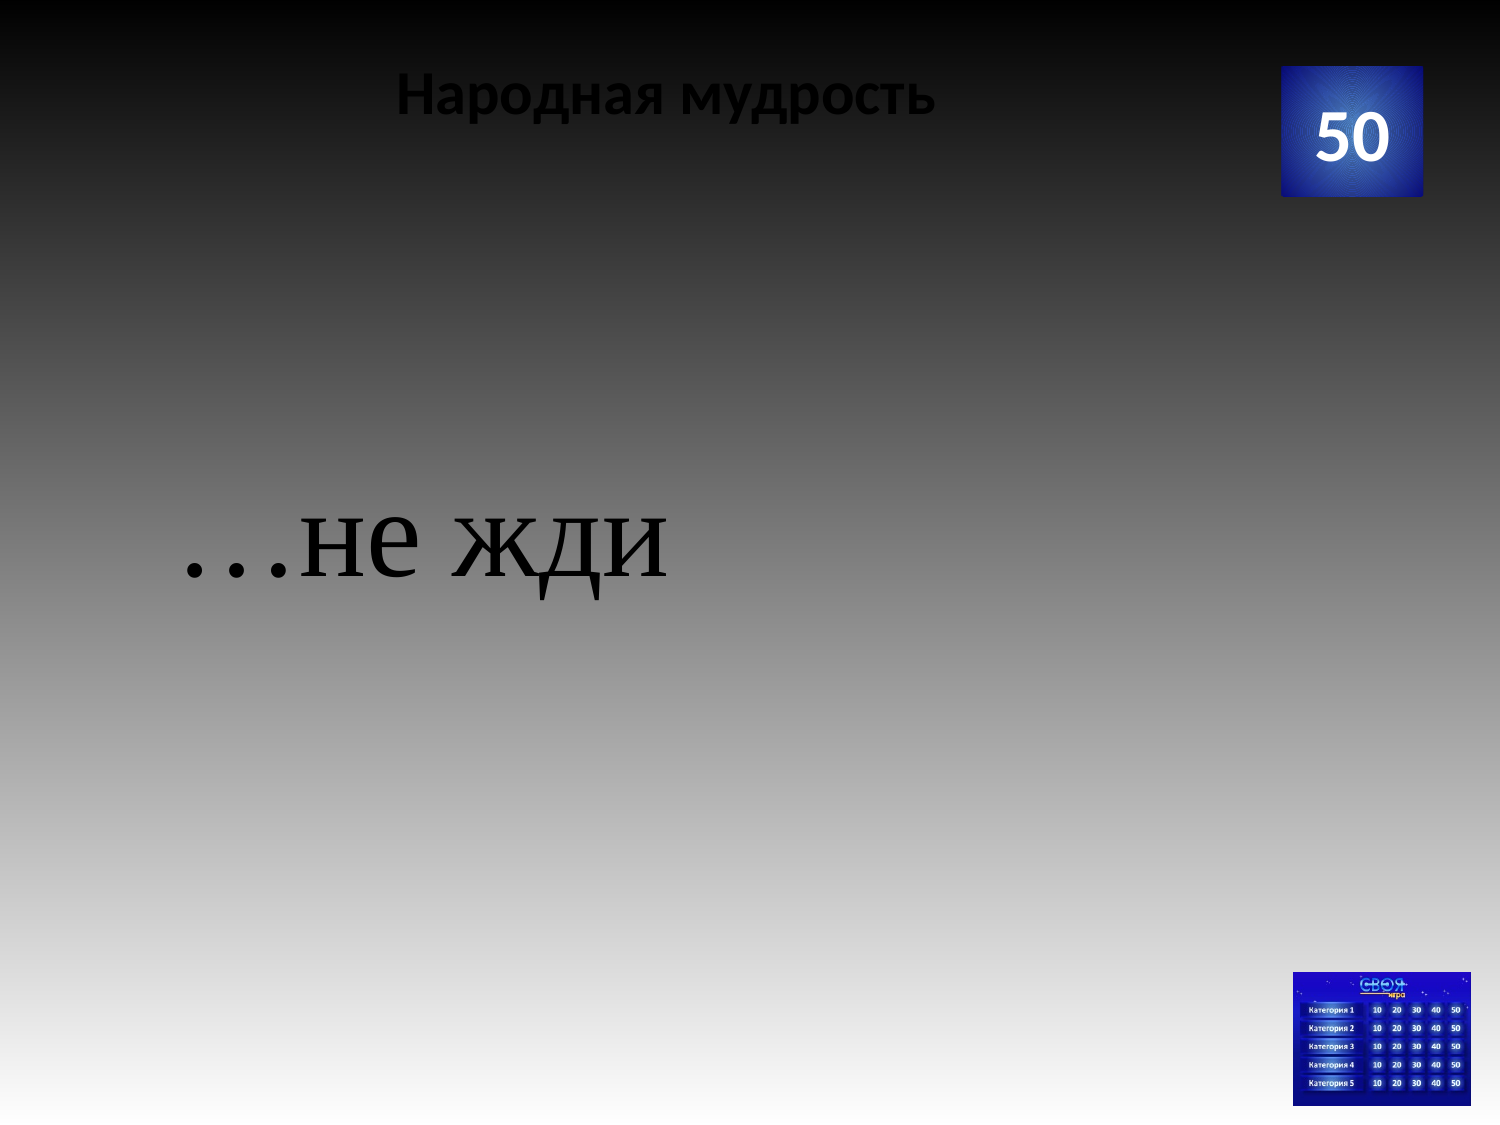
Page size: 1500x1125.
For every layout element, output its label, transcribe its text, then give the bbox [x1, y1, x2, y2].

picture [1293, 972, 1471, 1106]
title Народная мудрость [75, 45, 1258, 233]
text_box 50 [1281, 66, 1424, 197]
list …не жди [159, 444, 1425, 1000]
